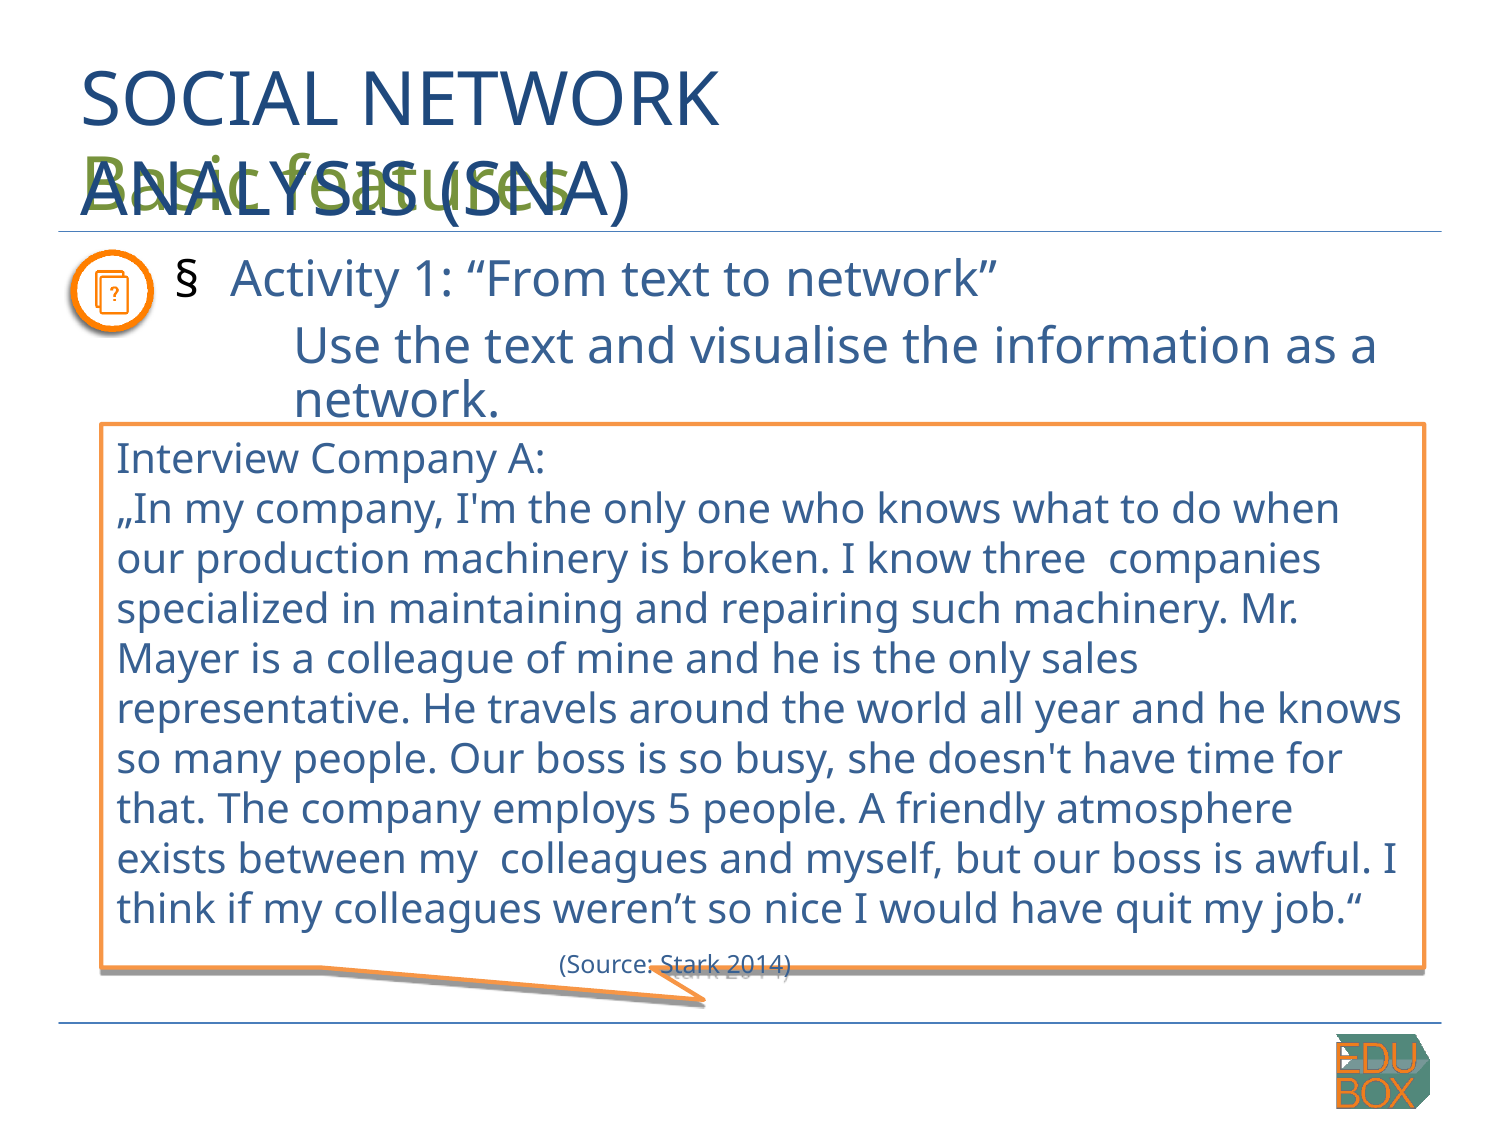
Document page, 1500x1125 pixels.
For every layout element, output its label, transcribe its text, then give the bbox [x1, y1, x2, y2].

list Basic features [64, 127, 1040, 246]
title SOCIAL NETWORK ANALYSIS (SNA) [66, 42, 1459, 153]
list Activity 1: “From text to network” Use the text and visualise the information as a network. [159, 246, 1447, 430]
picture [1328, 1028, 1437, 1114]
picture [64, 243, 160, 339]
text_box Interview Company A: „In my company, I'm the only one who knows what to do when our production machinery is broken. I know three companies specialized in maintaining and repairing such machinery. Mr. Mayer is a colleague of mine and he is the only sales representative. He travels around the world all year and he knows so many people. Our boss is so busy, she doesn't have time for that. The company employs 5 people. A friendly atmosphere exists between my colleagues and myself, but our boss is awful. I think if my colleagues weren’t so nice I would have quit my job.“ (Source: Stark 2014) [101, 424, 1425, 1000]
